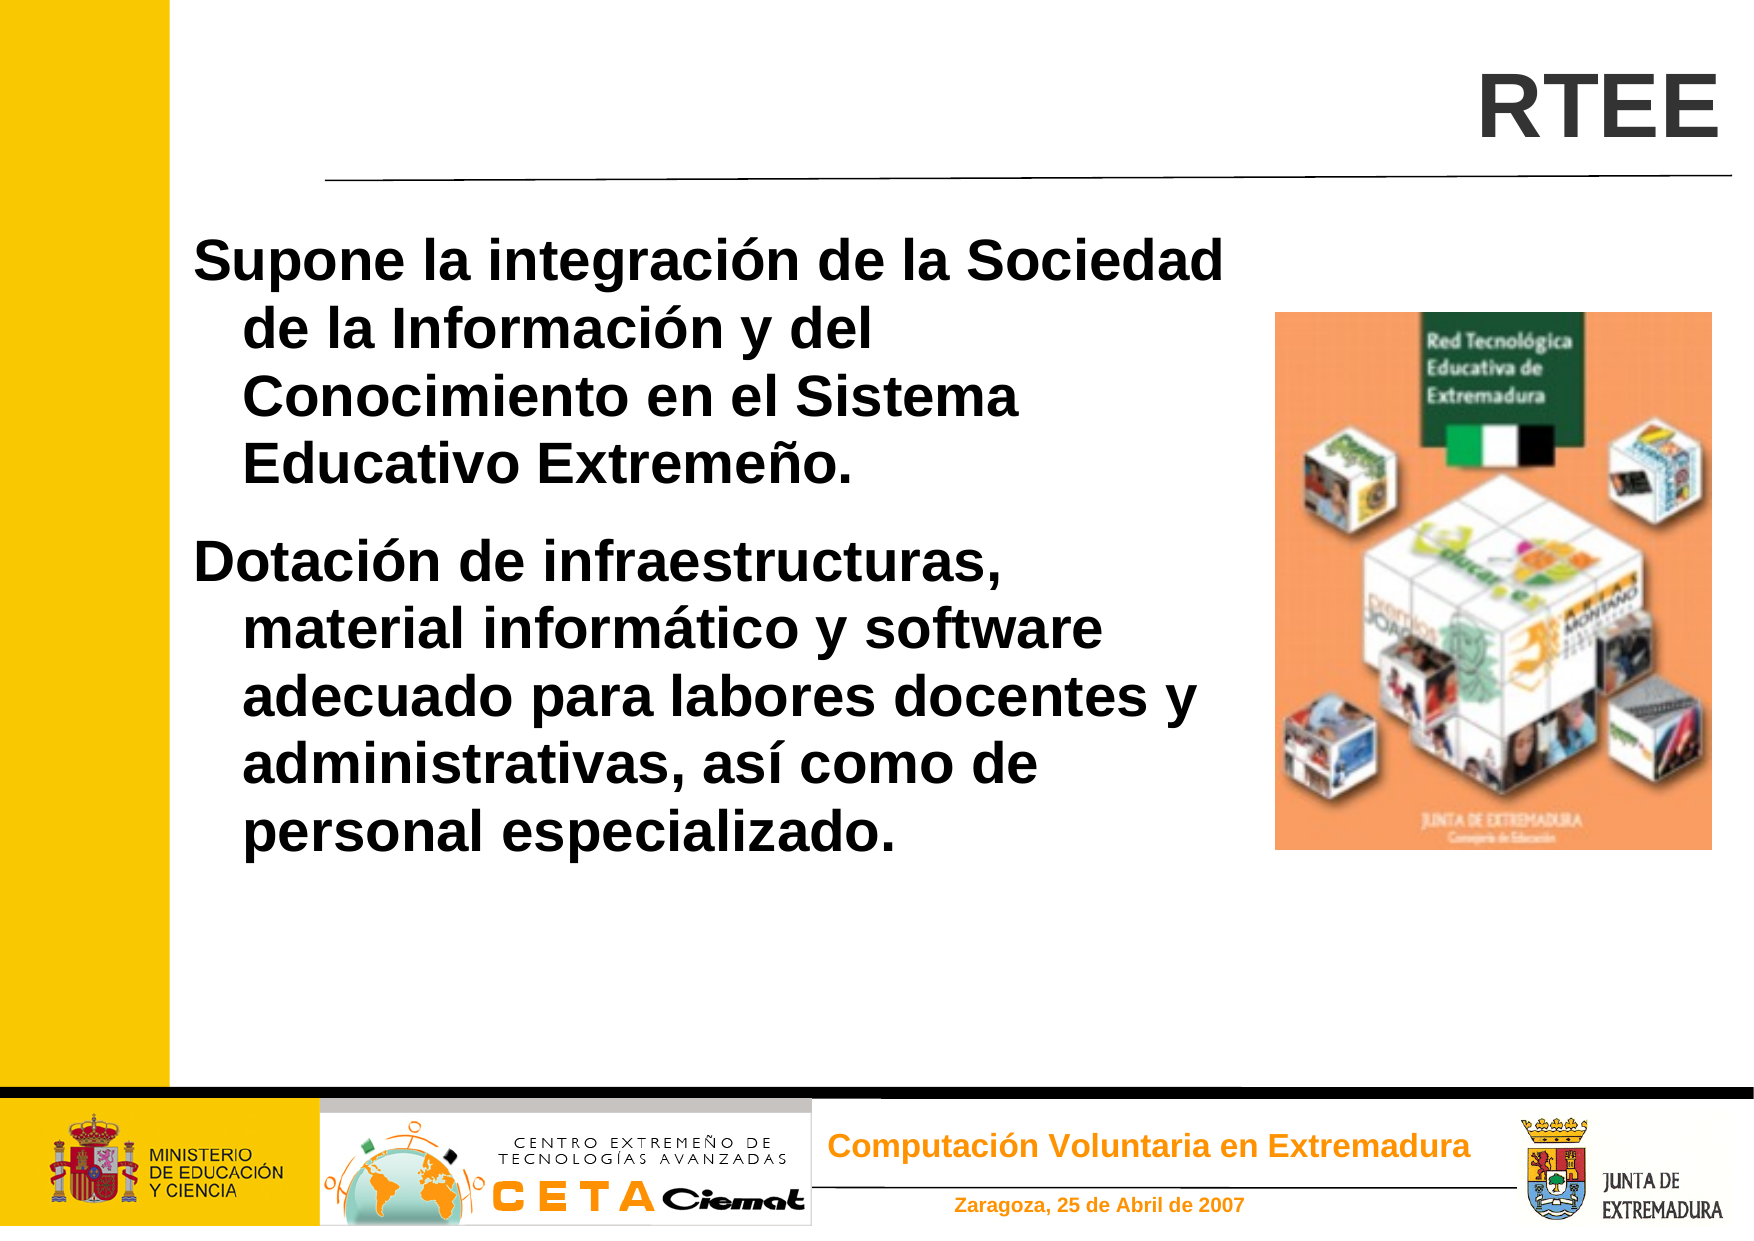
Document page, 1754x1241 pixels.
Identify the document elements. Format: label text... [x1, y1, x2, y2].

picture [0, 1098, 812, 1226]
picture [1517, 1109, 1732, 1227]
list Supone la integración de la Sociedad de la Información y del Conocimiento en el Sistema Educativo Extremeño. Dotación de infraestructuras, material informático y software adecuado para labores docentes y administrativas, así como de personal especializado. [175, 225, 1241, 942]
title RTEE [146, 0, 1722, 219]
picture [1275, 312, 1712, 850]
